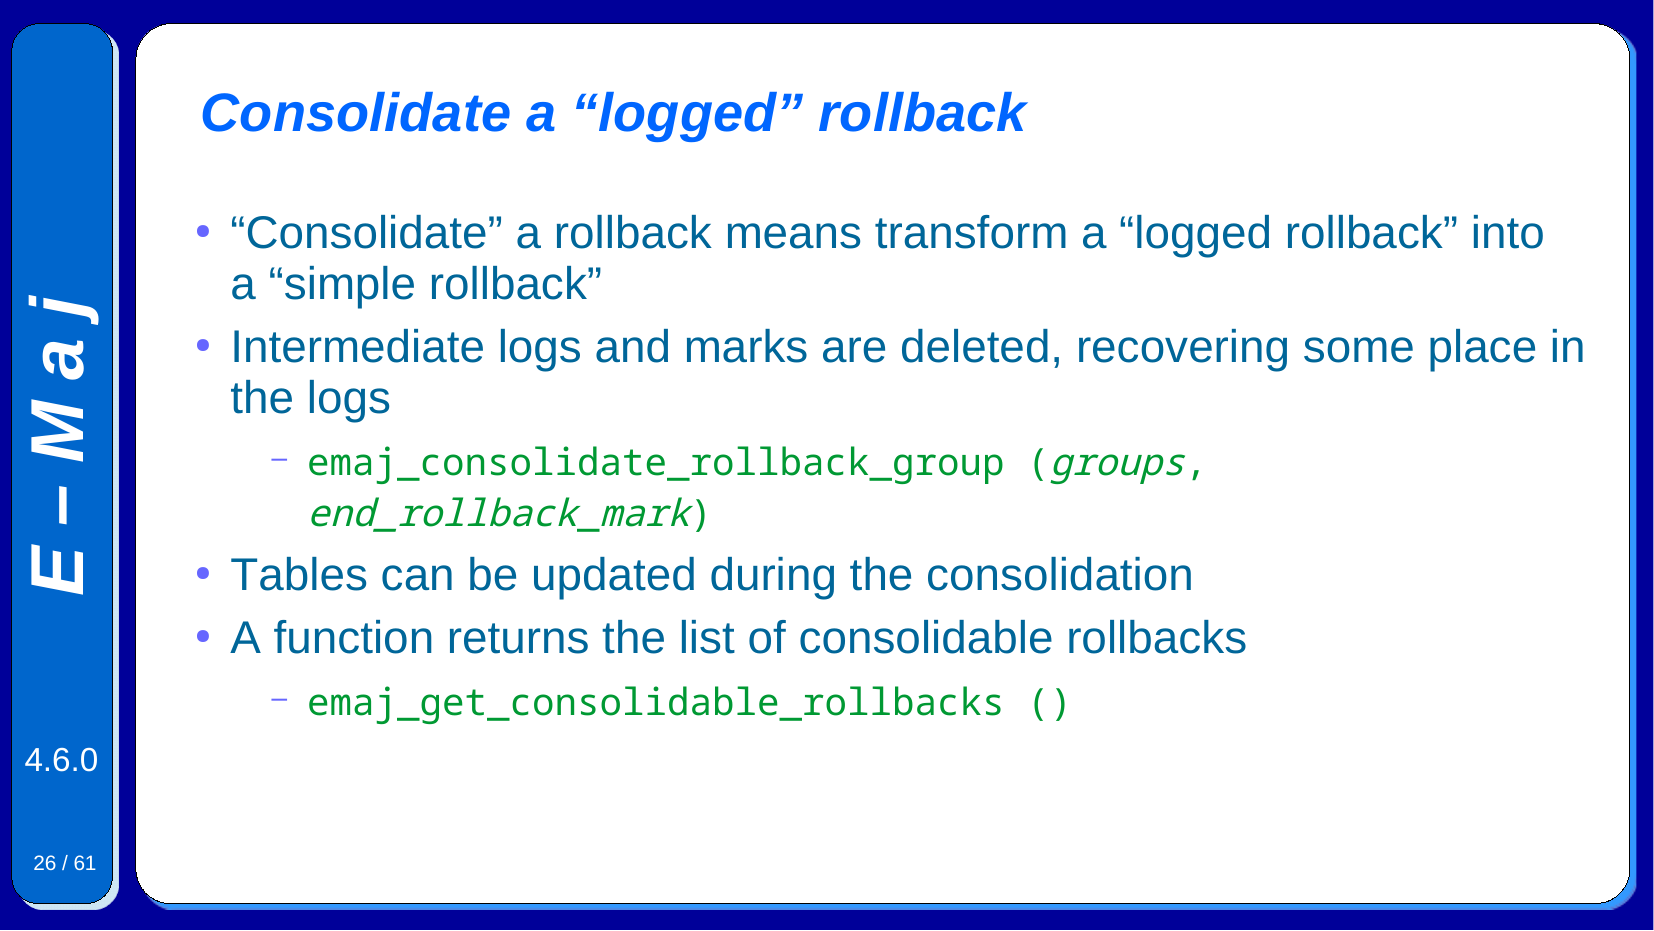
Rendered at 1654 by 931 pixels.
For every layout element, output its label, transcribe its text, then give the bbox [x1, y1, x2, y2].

list “Consolidate” a rollback means transform a “logged rollback” into a “simple rollback” Intermediate logs and marks are deleted, recovering some place in the logs emaj_consolidate_rollback_group (groups, end_rollback_mark) Tables can be updated during the consolidation A function returns the list of consolidable rollbacks emaj_get_consolidable_rollbacks () [177, 206, 1587, 827]
title Consolidate a “logged” rollback [200, 34, 1575, 191]
